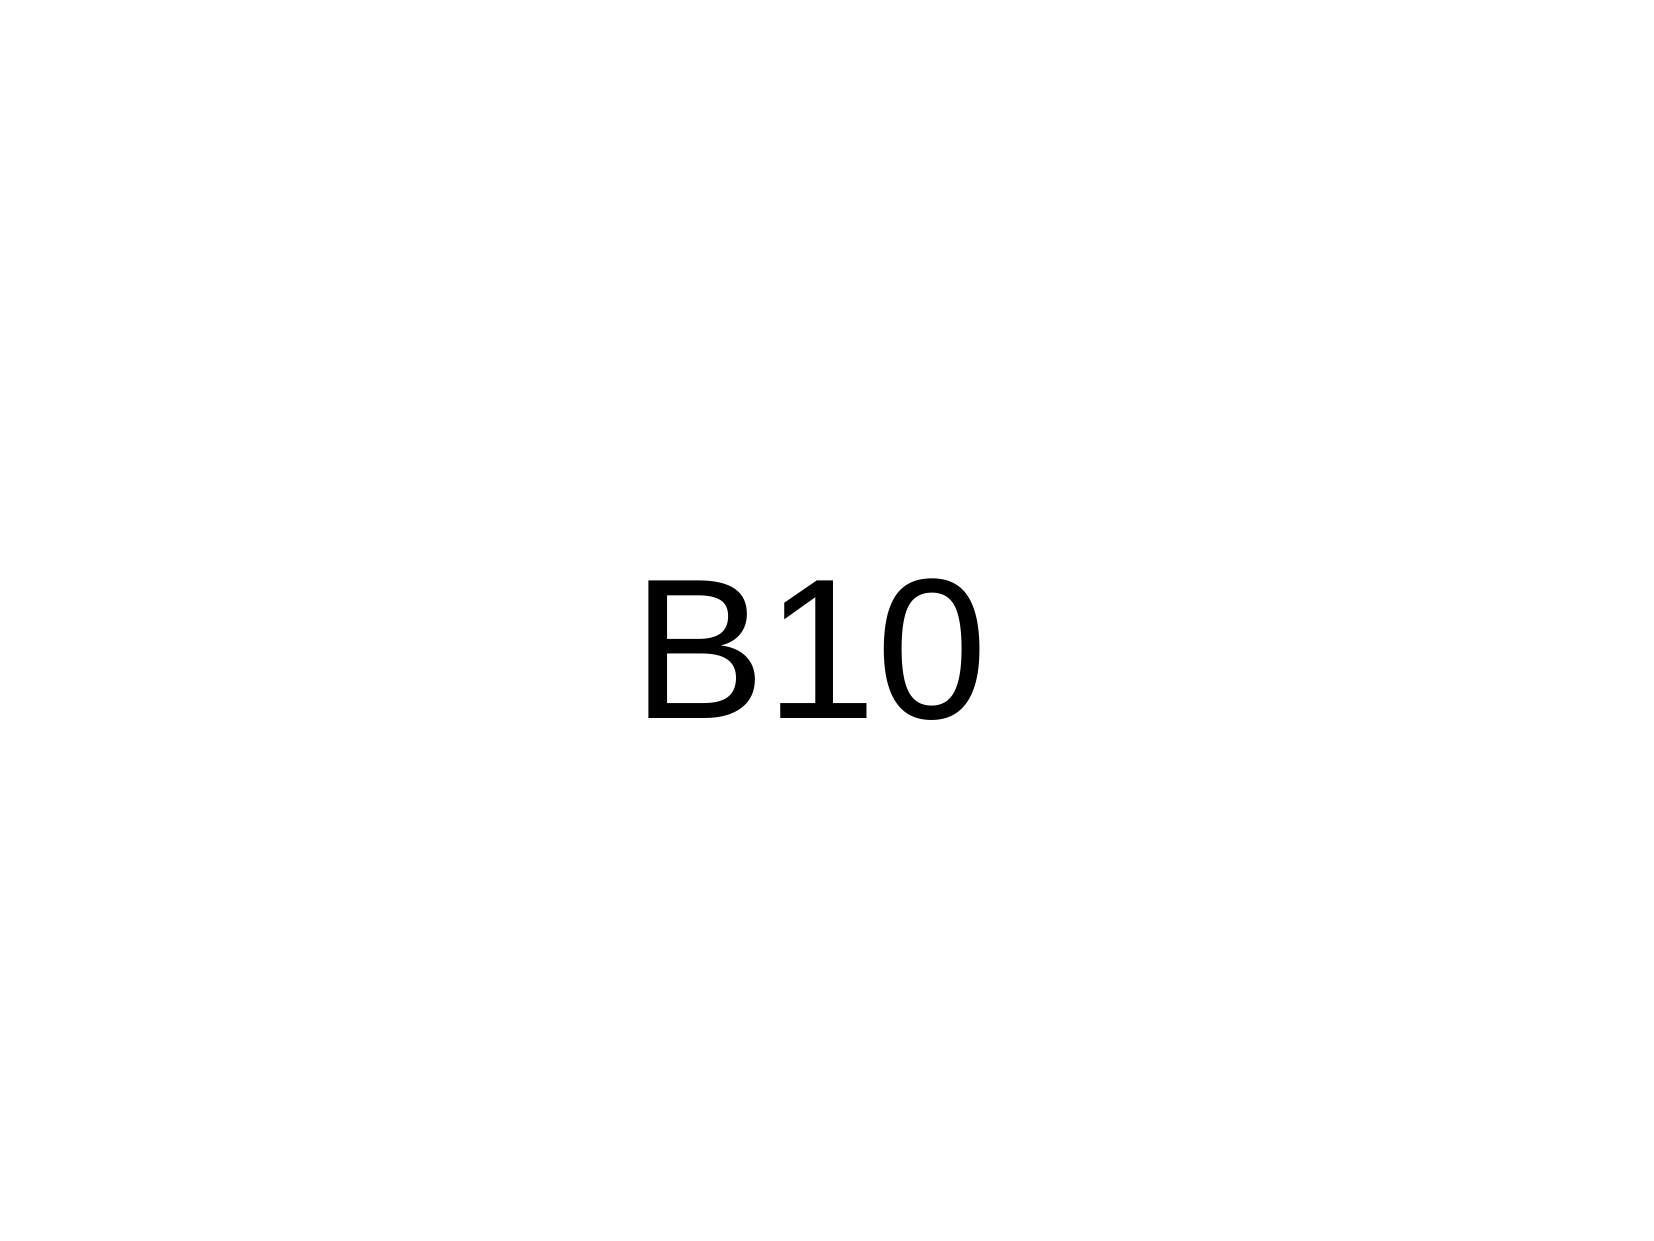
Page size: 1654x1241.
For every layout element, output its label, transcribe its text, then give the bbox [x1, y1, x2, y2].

subtitle B10 [82, 290, 1538, 1010]
